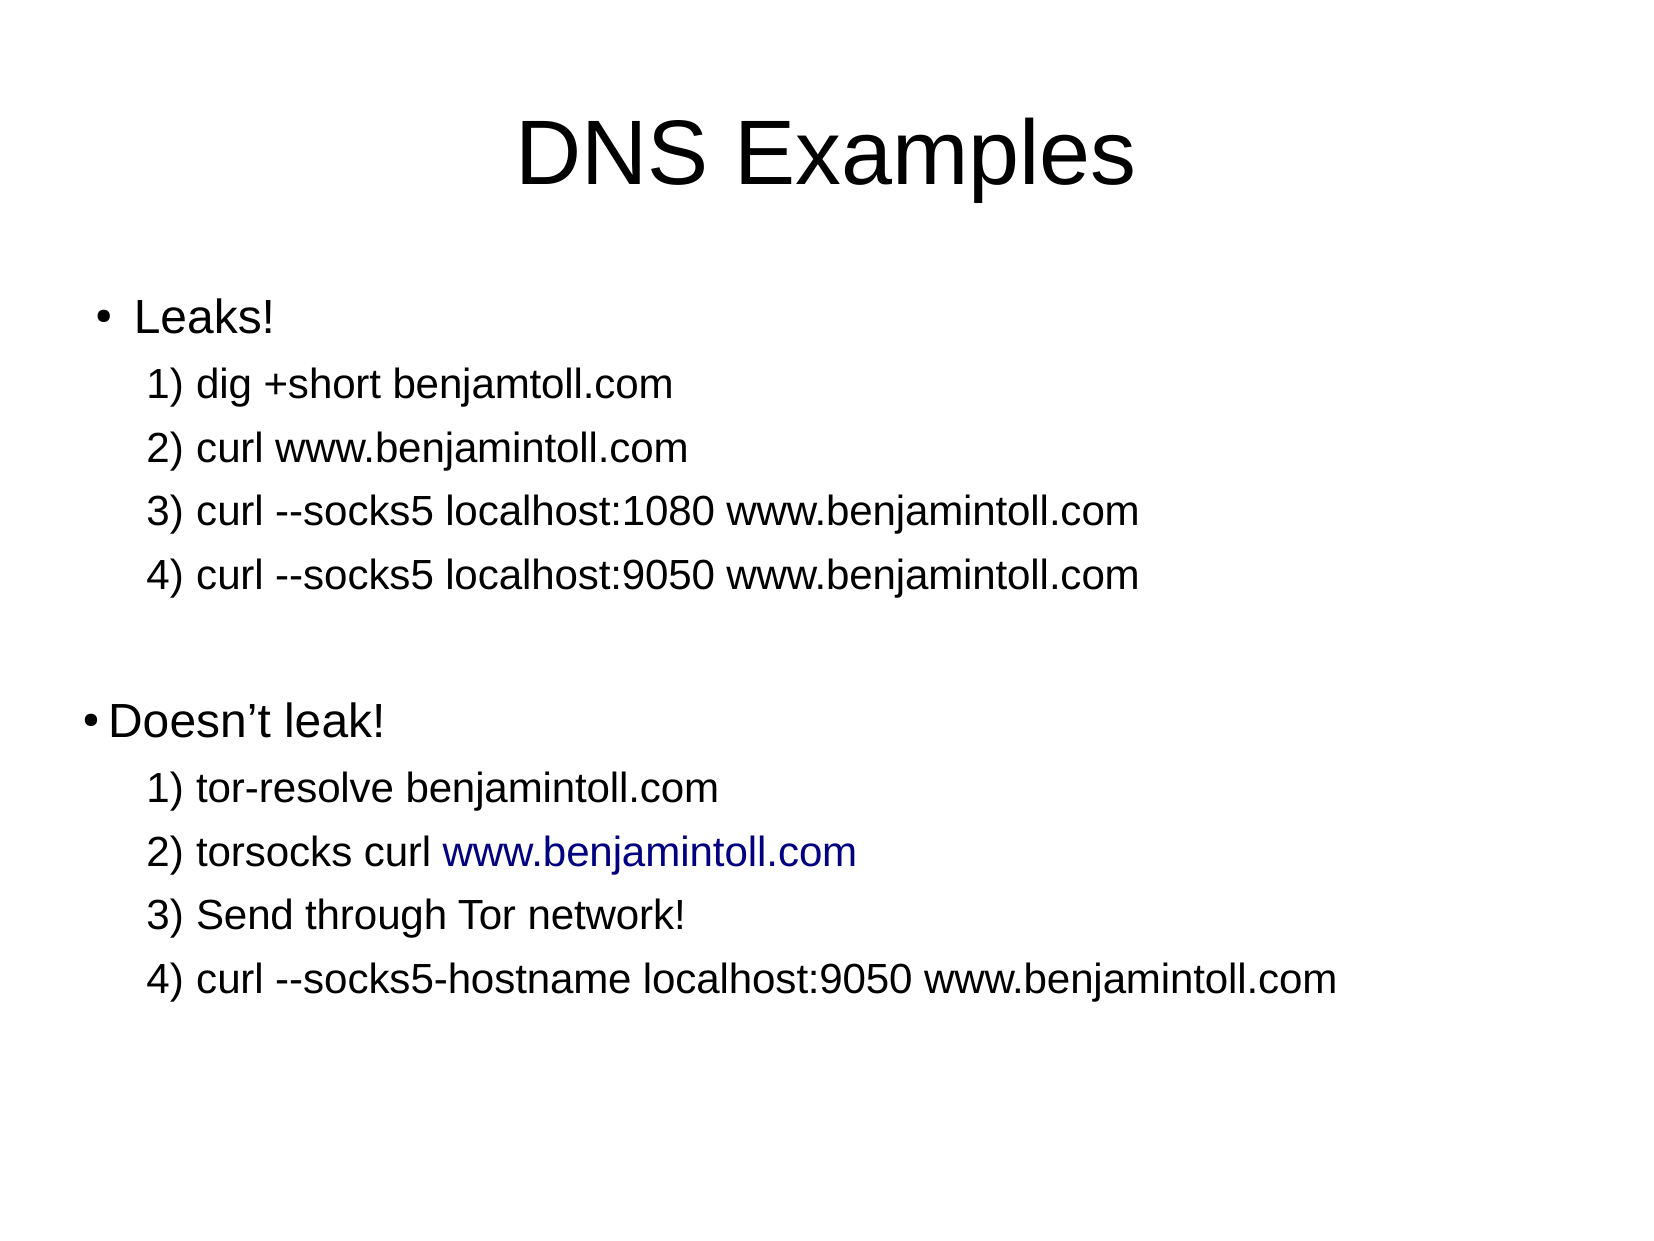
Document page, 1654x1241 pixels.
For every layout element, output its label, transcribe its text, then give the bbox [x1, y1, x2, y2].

title DNS Examples [82, 49, 1571, 257]
list Leaks! dig +short benjamtoll.com curl www.benjamintoll.com curl --socks5 localhost:1080 www.benjamintoll.com curl --socks5 localhost:9050 www.benjamintoll.com Doesn’t leak! tor-resolve benjamintoll.com torsocks curl www.benjamintoll.com Send through Tor network! curl --socks5-hostname localhost:9050 www.benjamintoll.com [82, 290, 1571, 1010]
